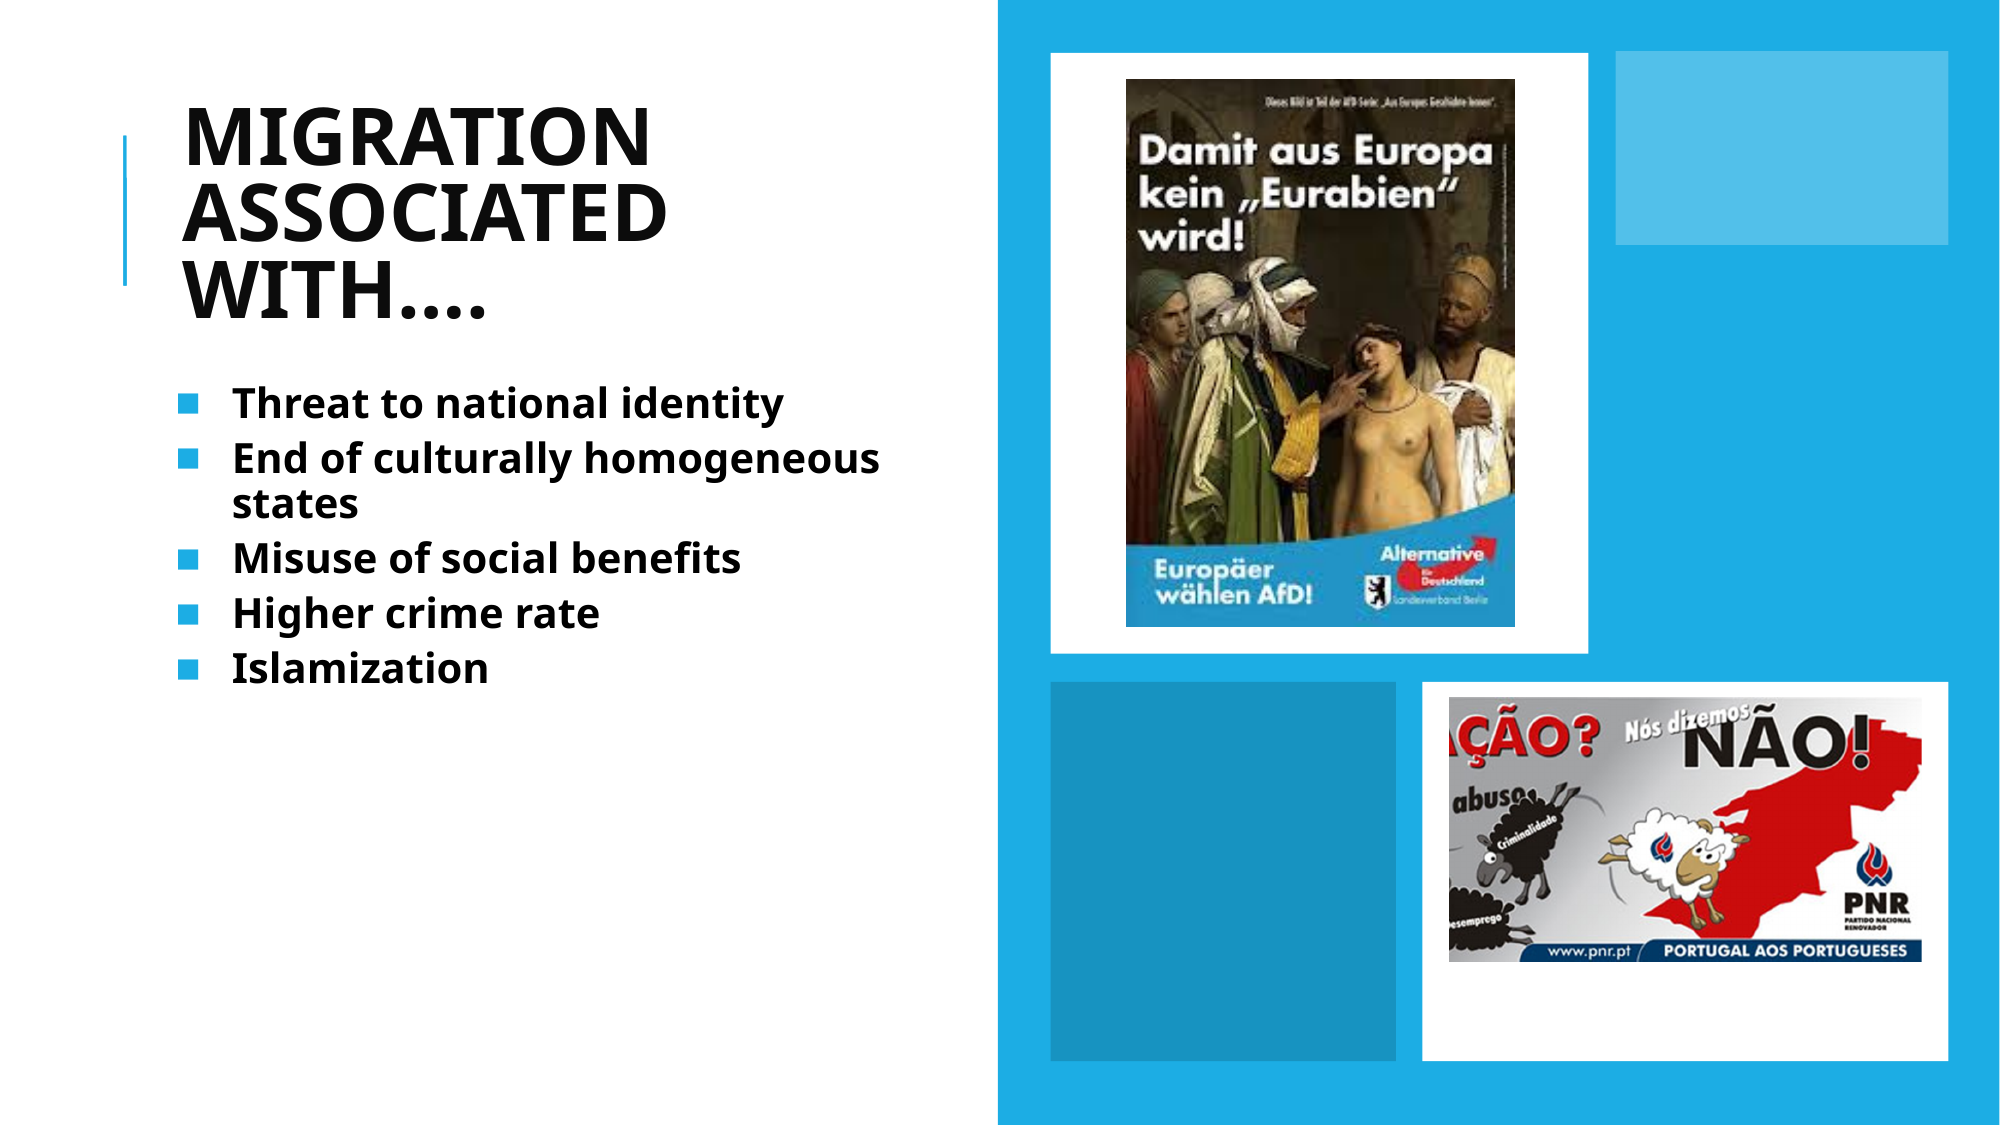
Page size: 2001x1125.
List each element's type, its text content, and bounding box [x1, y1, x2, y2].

text_box [997, 0, 2000, 1125]
title MIGRATION ASSOCIATED WITH…. [168, 96, 945, 342]
picture [1449, 697, 1922, 962]
list Threat to national identity End of culturally homogeneous states Misuse of social benefits Higher crime rate Islamization [168, 375, 932, 1035]
picture [1126, 79, 1515, 627]
